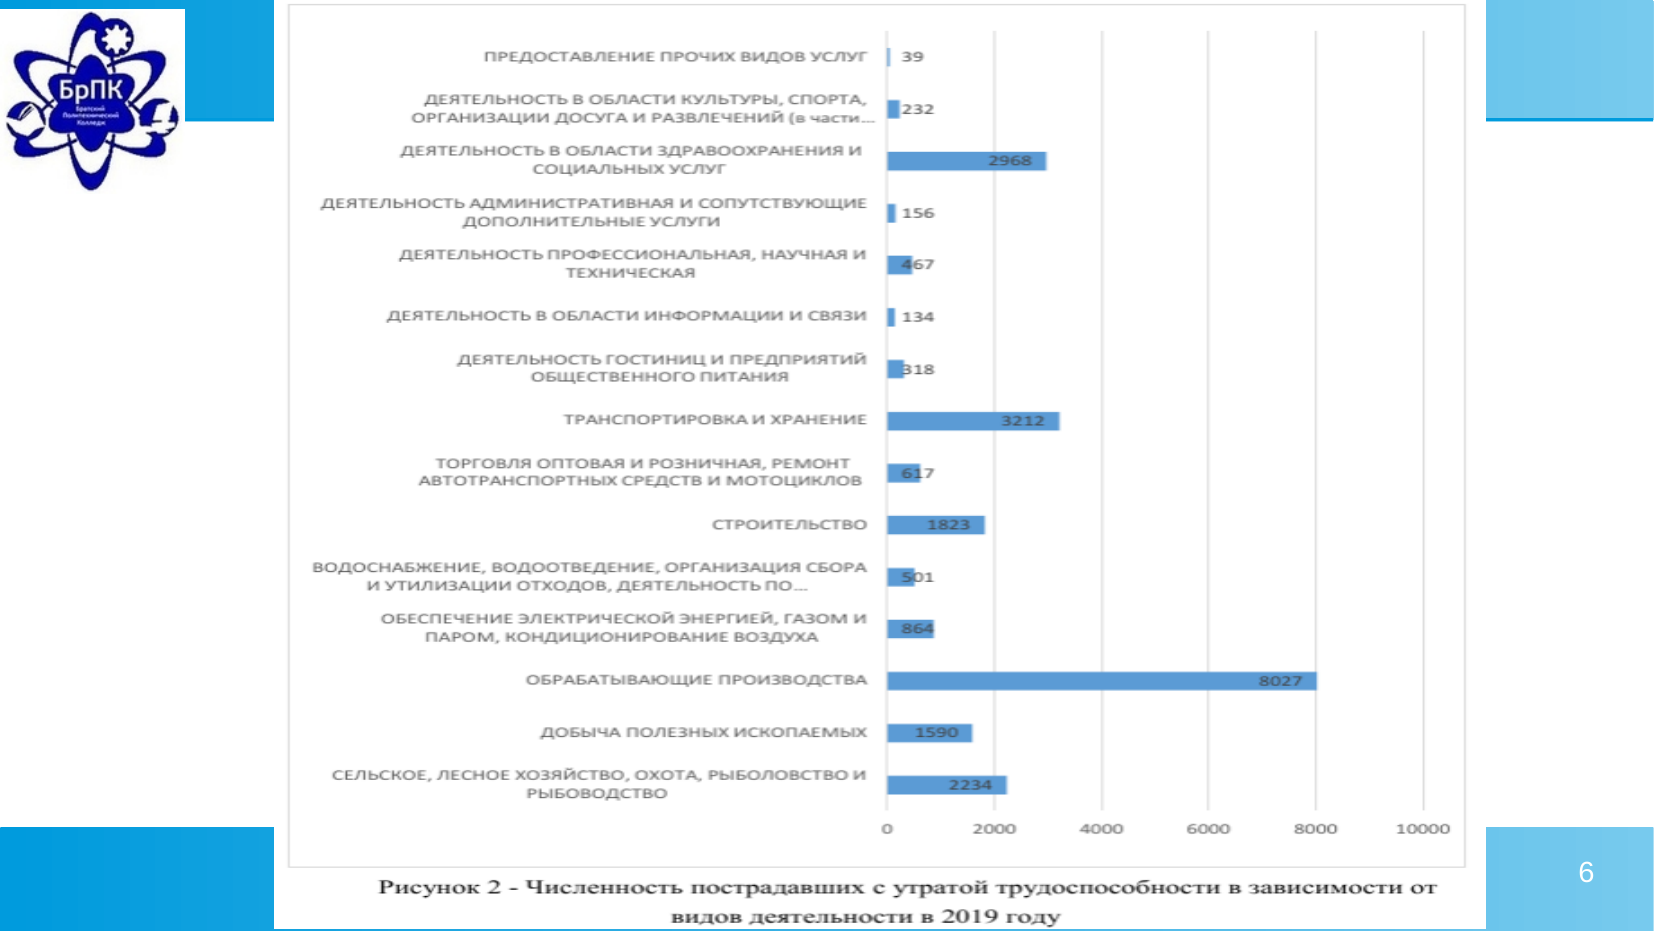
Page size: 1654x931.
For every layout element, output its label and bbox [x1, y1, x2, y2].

picture [274, 0, 1486, 929]
picture [0, 10, 185, 194]
